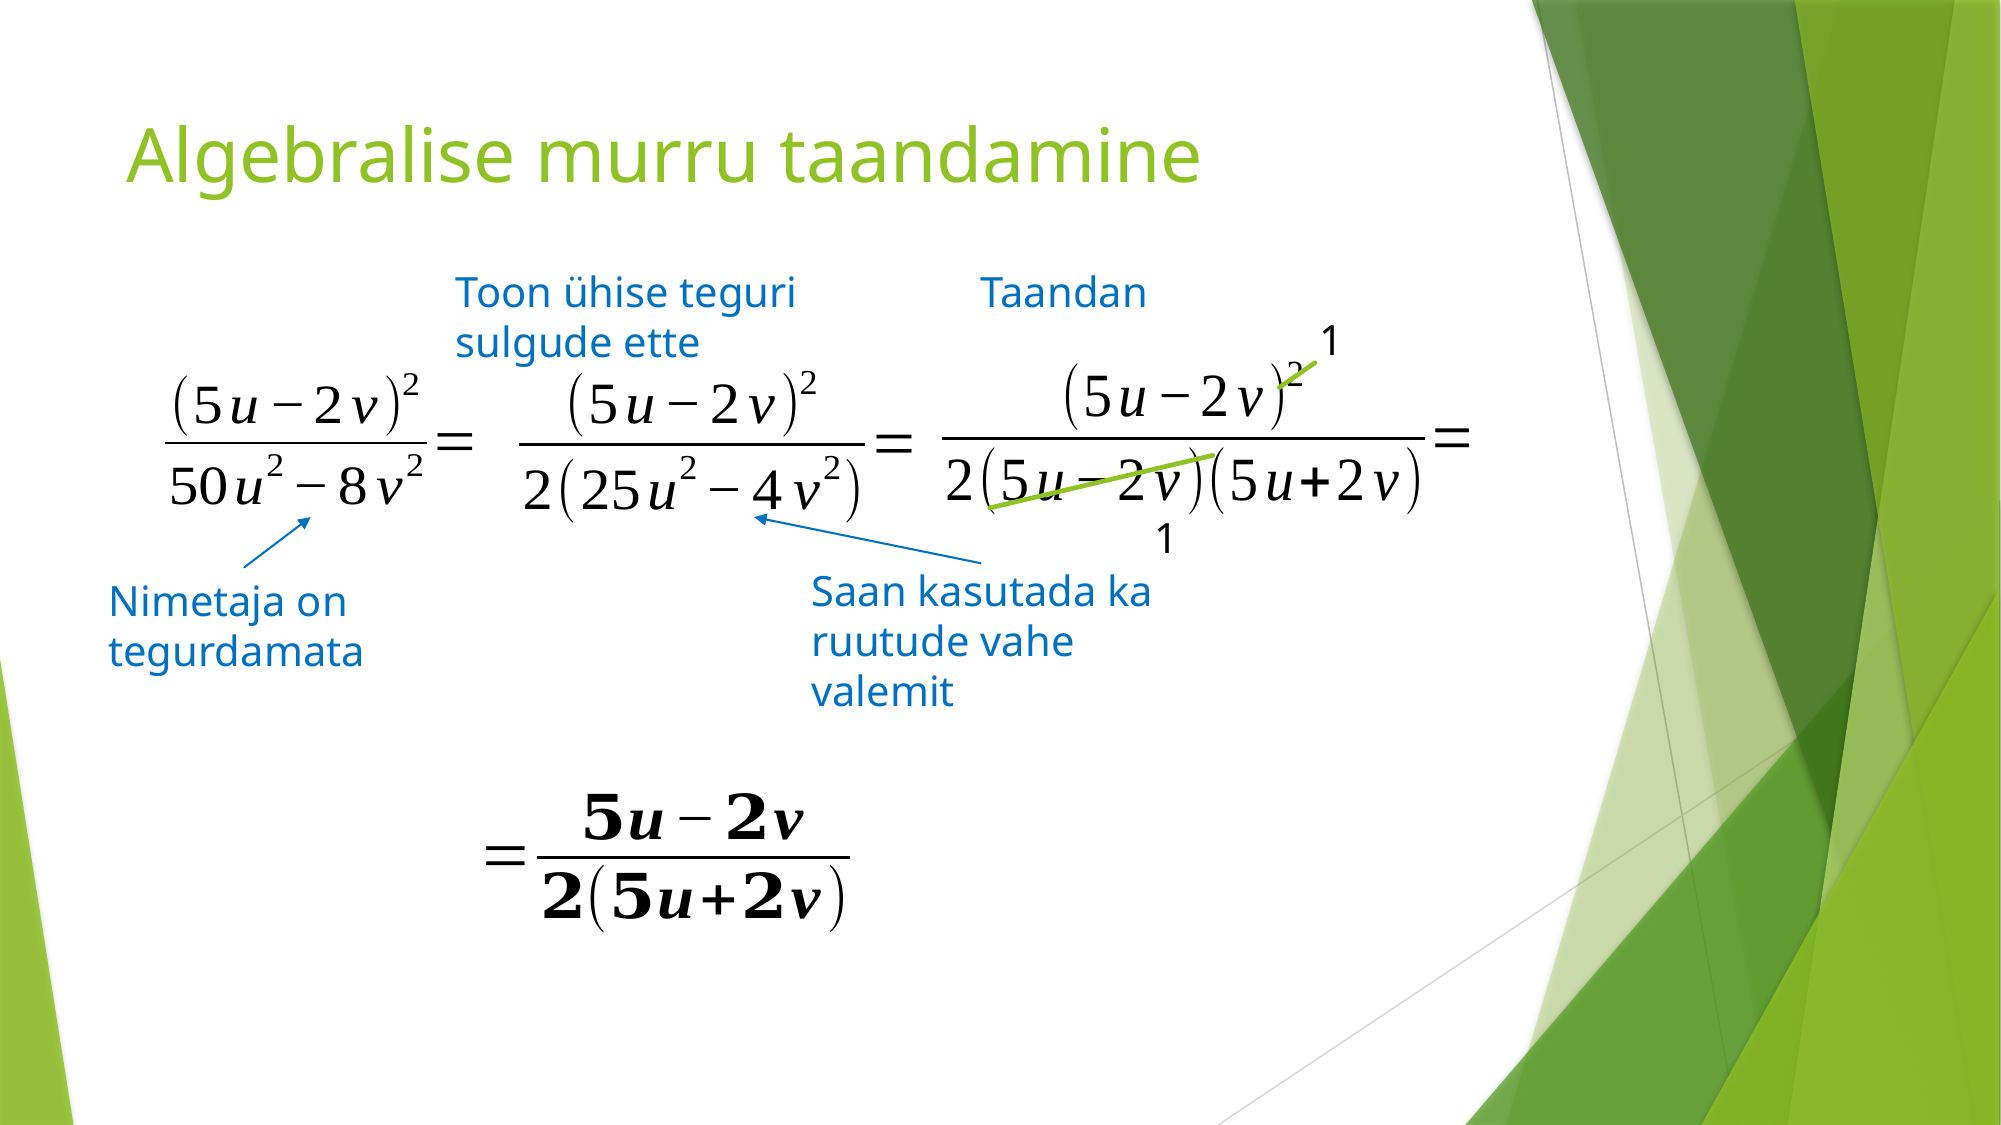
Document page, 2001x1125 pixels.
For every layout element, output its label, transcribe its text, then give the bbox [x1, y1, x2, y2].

chart [464, 783, 861, 936]
chart [156, 366, 487, 517]
text_box Nimetaja on tegurdamata [93, 567, 395, 683]
text_box 1 [1139, 504, 1577, 570]
chart [510, 362, 926, 527]
title Algebralise murru taandamine [111, 99, 1522, 317]
text_box Taandan [966, 258, 1404, 324]
text_box Toon ühise teguri sulgude ette [441, 258, 817, 374]
chart [933, 353, 1483, 518]
text_box Saan kasutada ka ruutude vahe valemit [796, 557, 1234, 723]
text_box 1 [1305, 306, 1743, 371]
